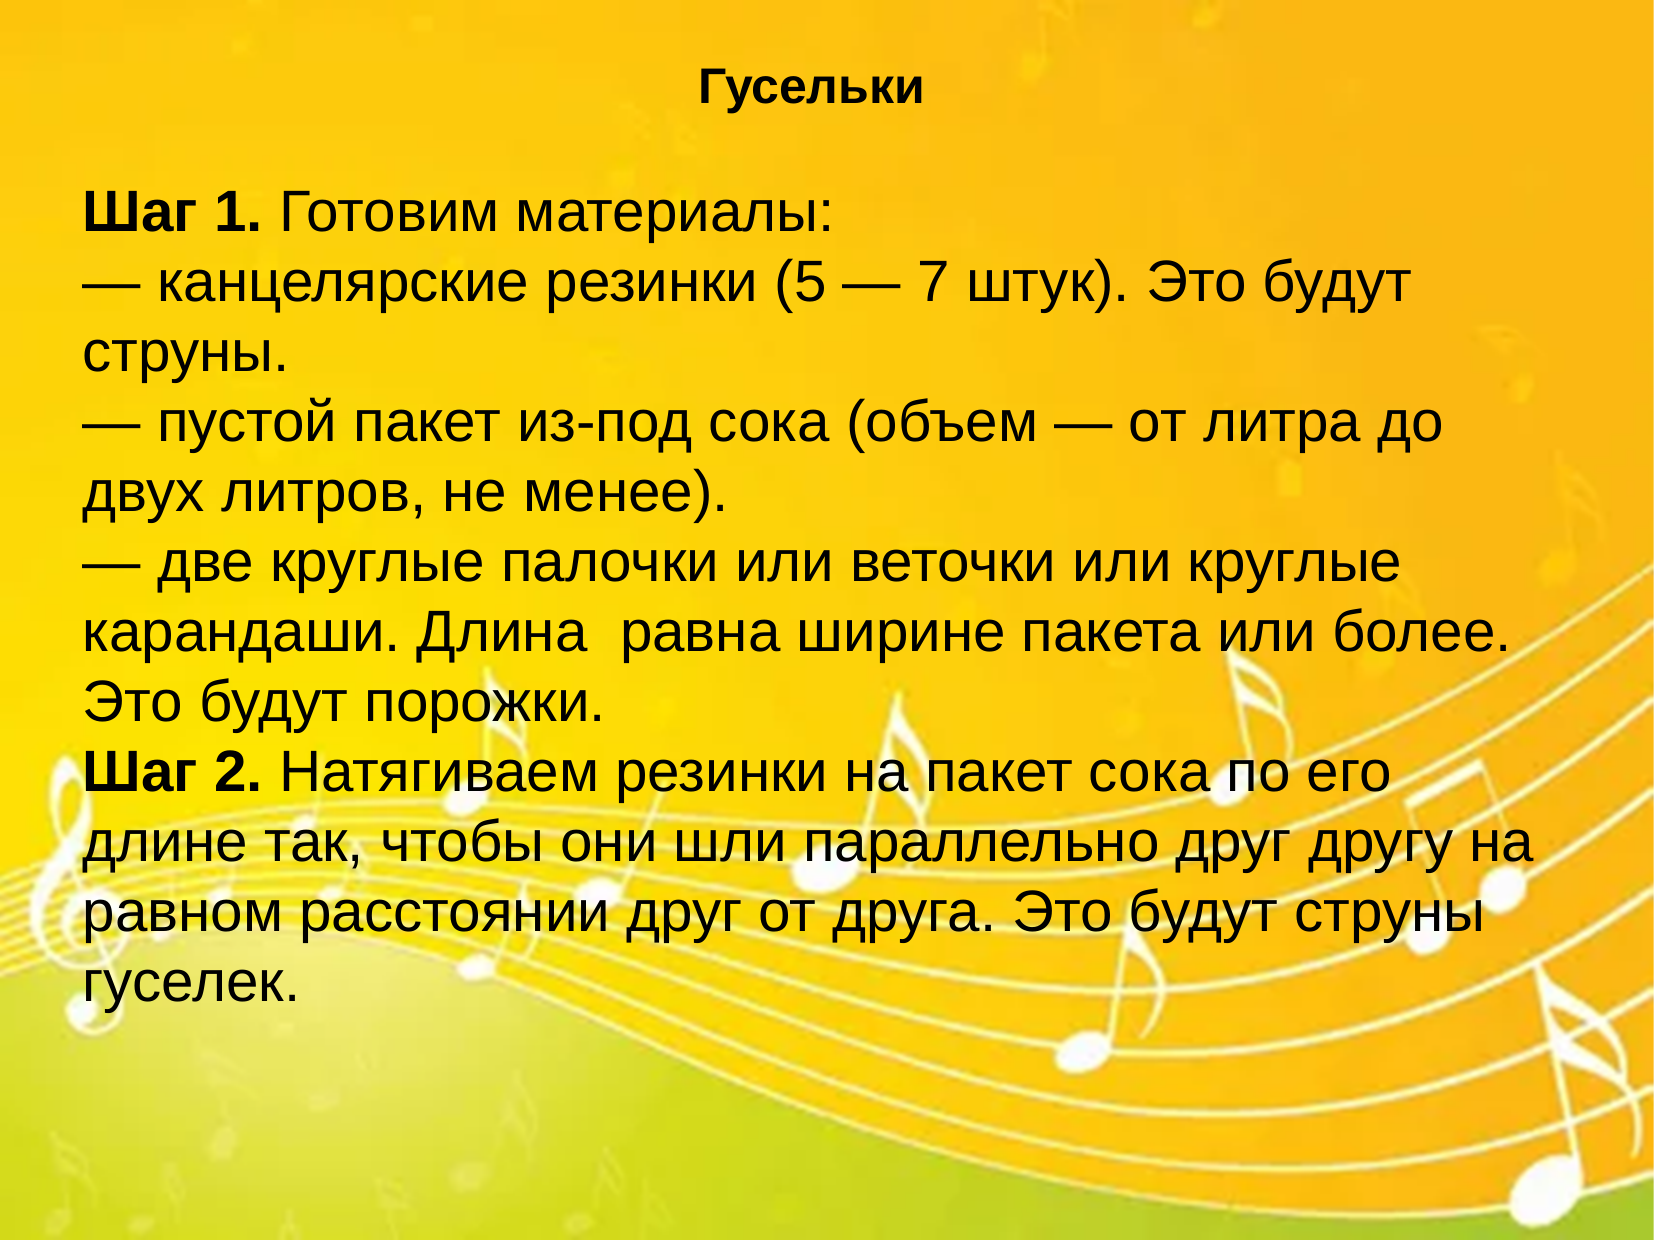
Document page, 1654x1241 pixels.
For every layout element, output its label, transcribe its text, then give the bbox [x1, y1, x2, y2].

title Гусельки Шаг 1. Готовим материалы: — канцелярские резинки (5 — 7 штук). Это будут струны. — пустой пакет из-под сока (объем — от литра до двух литров, не менее). — две круглые палочки или веточки или круглые карандаши. Длина равна ширине пакета или более. Это будут порожки. Шаг 2. Натягиваем резинки на пакет сока по его длине так, чтобы они шли параллельно друг другу на равном расстоянии друг от друга. Это будут струны гуселек. [82, 53, 1571, 1069]
picture [0, 0, 1654, 1240]
